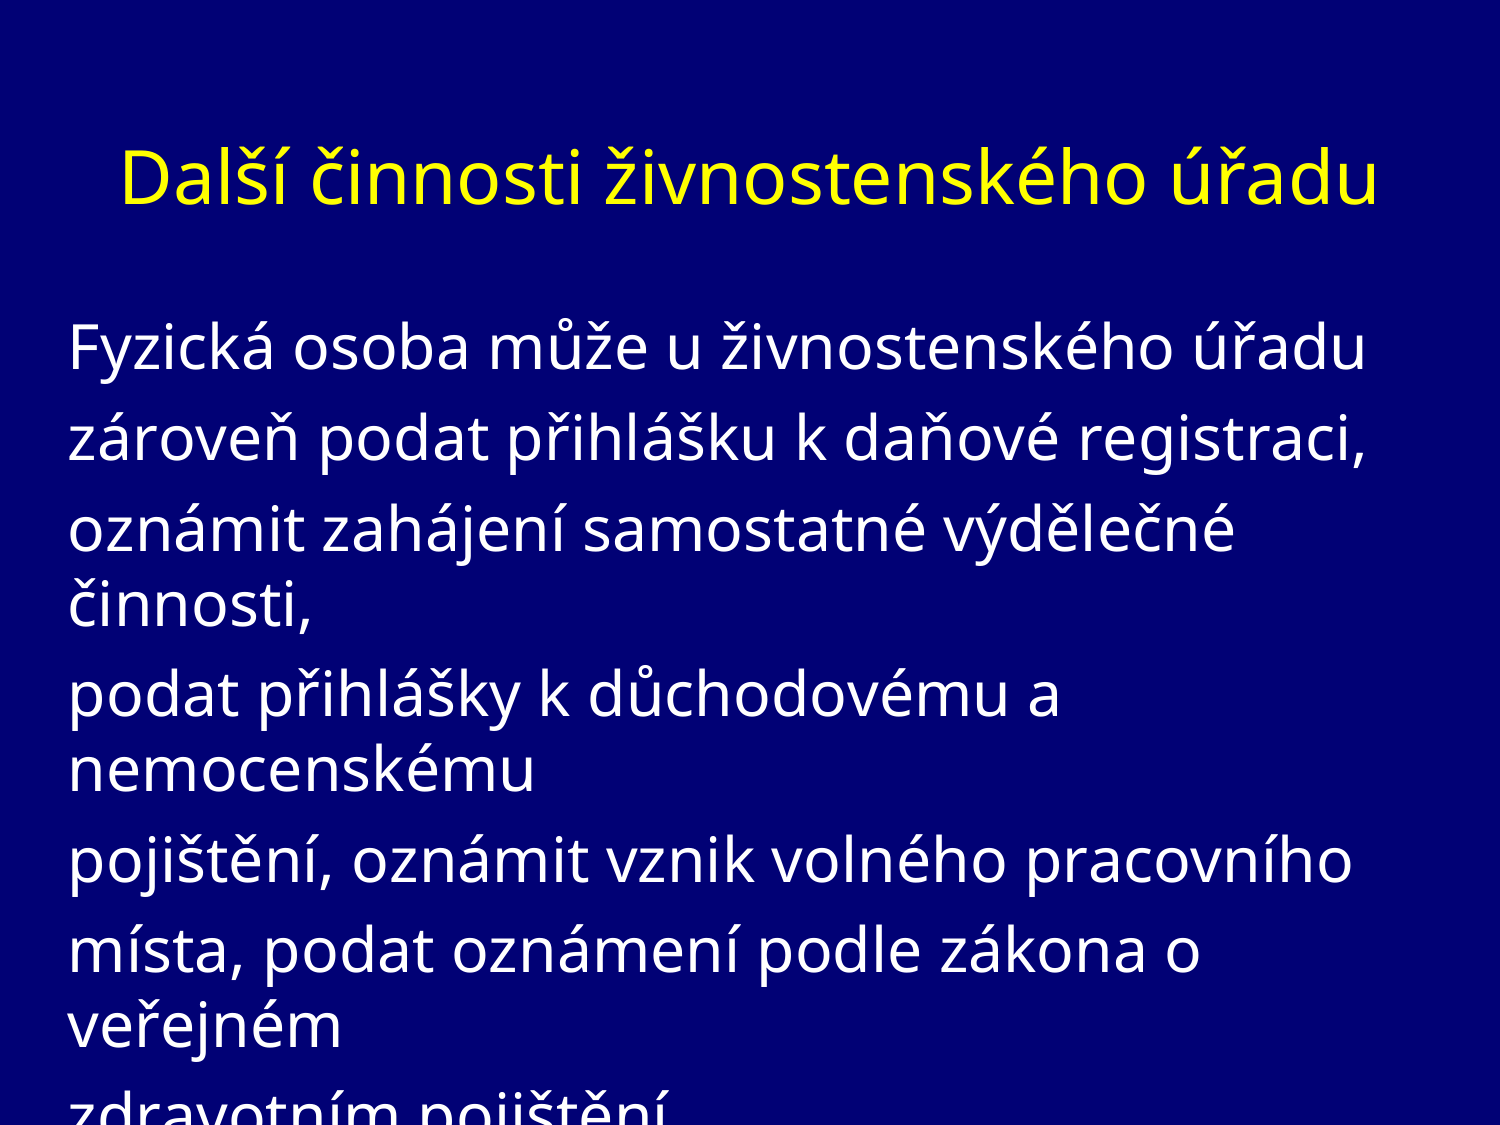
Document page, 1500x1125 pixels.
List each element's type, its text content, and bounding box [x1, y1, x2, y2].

text_box Další činnosti živnostenského úřadu [29, 87, 1471, 263]
text_box Fyzická osoba může u živnostenského úřadu zároveň podat přihlášku k daňové registraci, oznámit zahájení samostatné výdělečné činnosti, podat přihlášky k důchodovému a nemocenskému pojištění, oznámit vznik volného pracovního místa, podat oznámení podle zákona o veřejném zdravotním pojištění. [53, 299, 1471, 1047]
